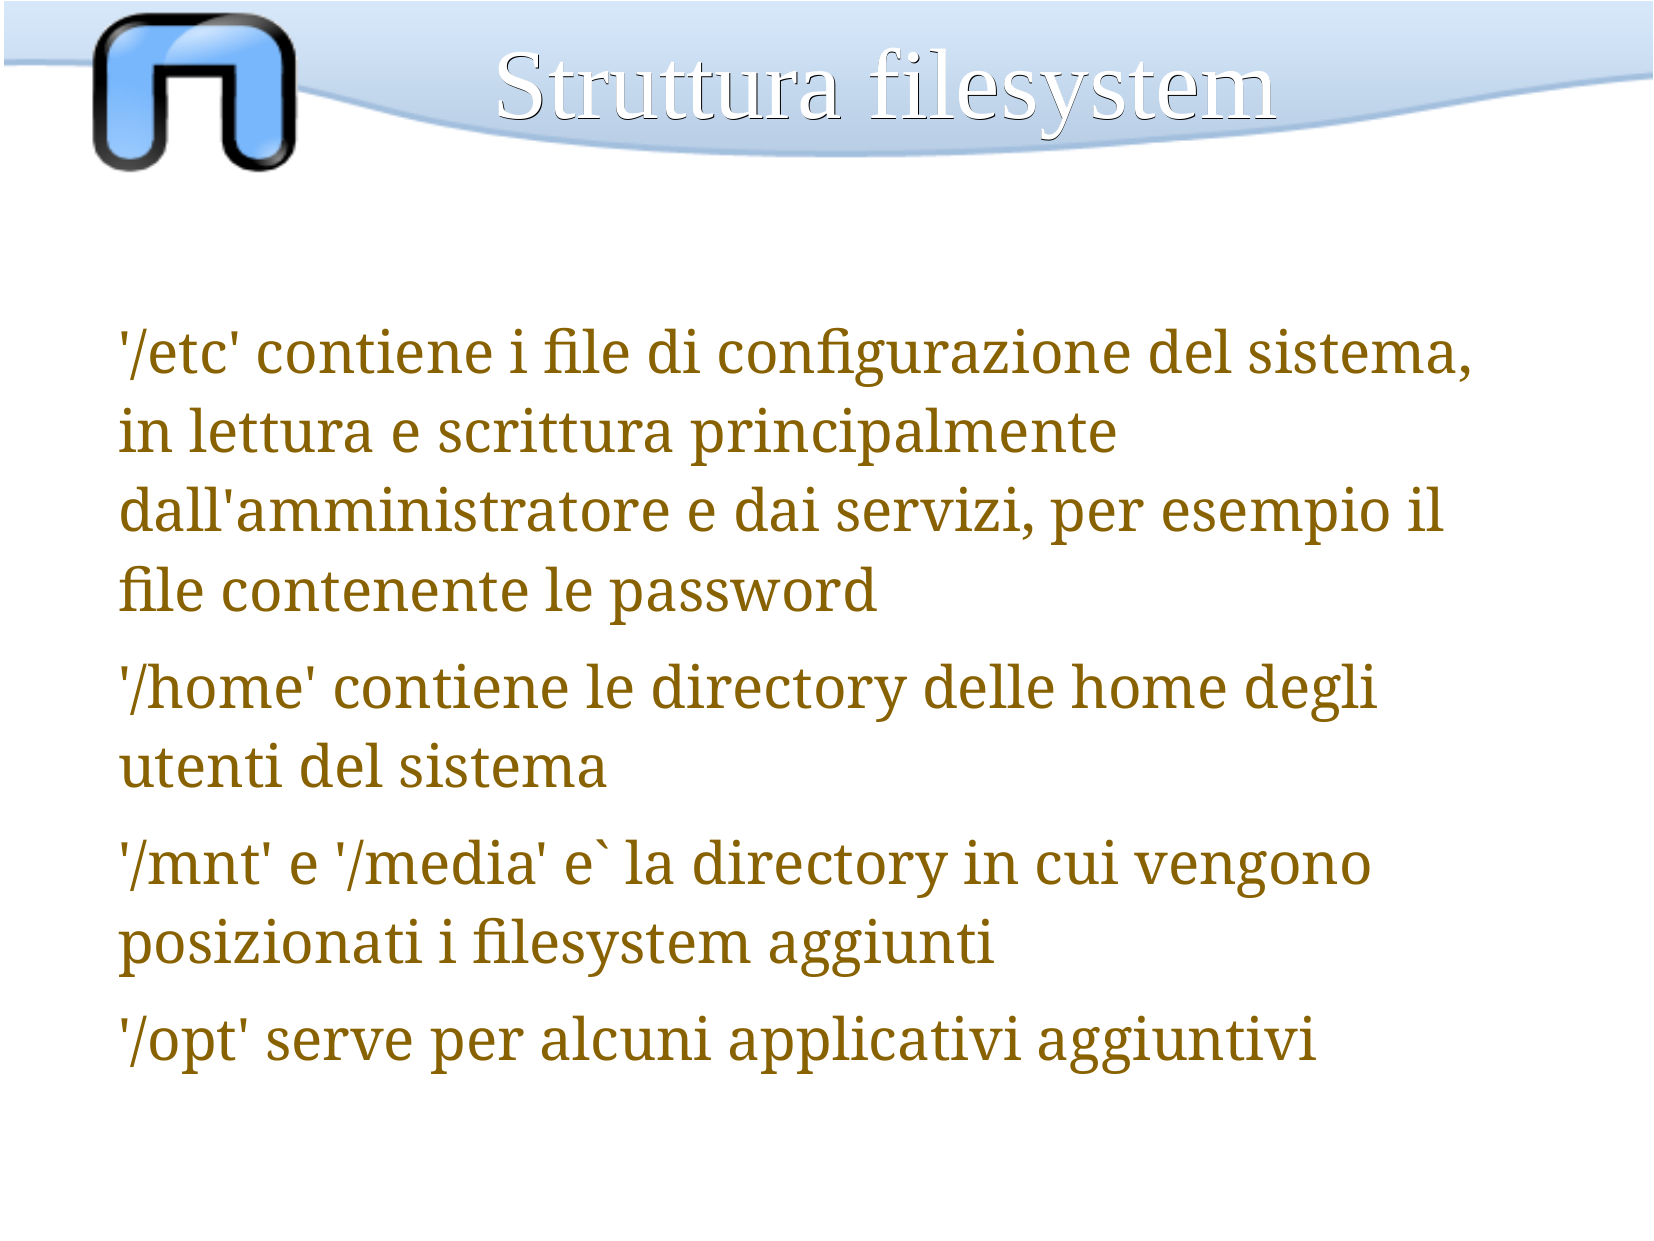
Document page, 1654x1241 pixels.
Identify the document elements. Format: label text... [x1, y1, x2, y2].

picture [0, 0, 1654, 1241]
list '/etc' contiene i file di configurazione del sistema, in lettura e scrittura principalmente dall'amministratore e dai servizi, per esempio il file contenente le password '/home' contiene le directory delle home degli utenti del sistema '/mnt' e '/media' e` la directory in cui vengono posizionati i filesystem aggiunti '/opt' serve per alcuni applicativi aggiuntivi [118, 311, 1531, 1093]
text_box Struttura filesystem [472, 29, 1300, 266]
